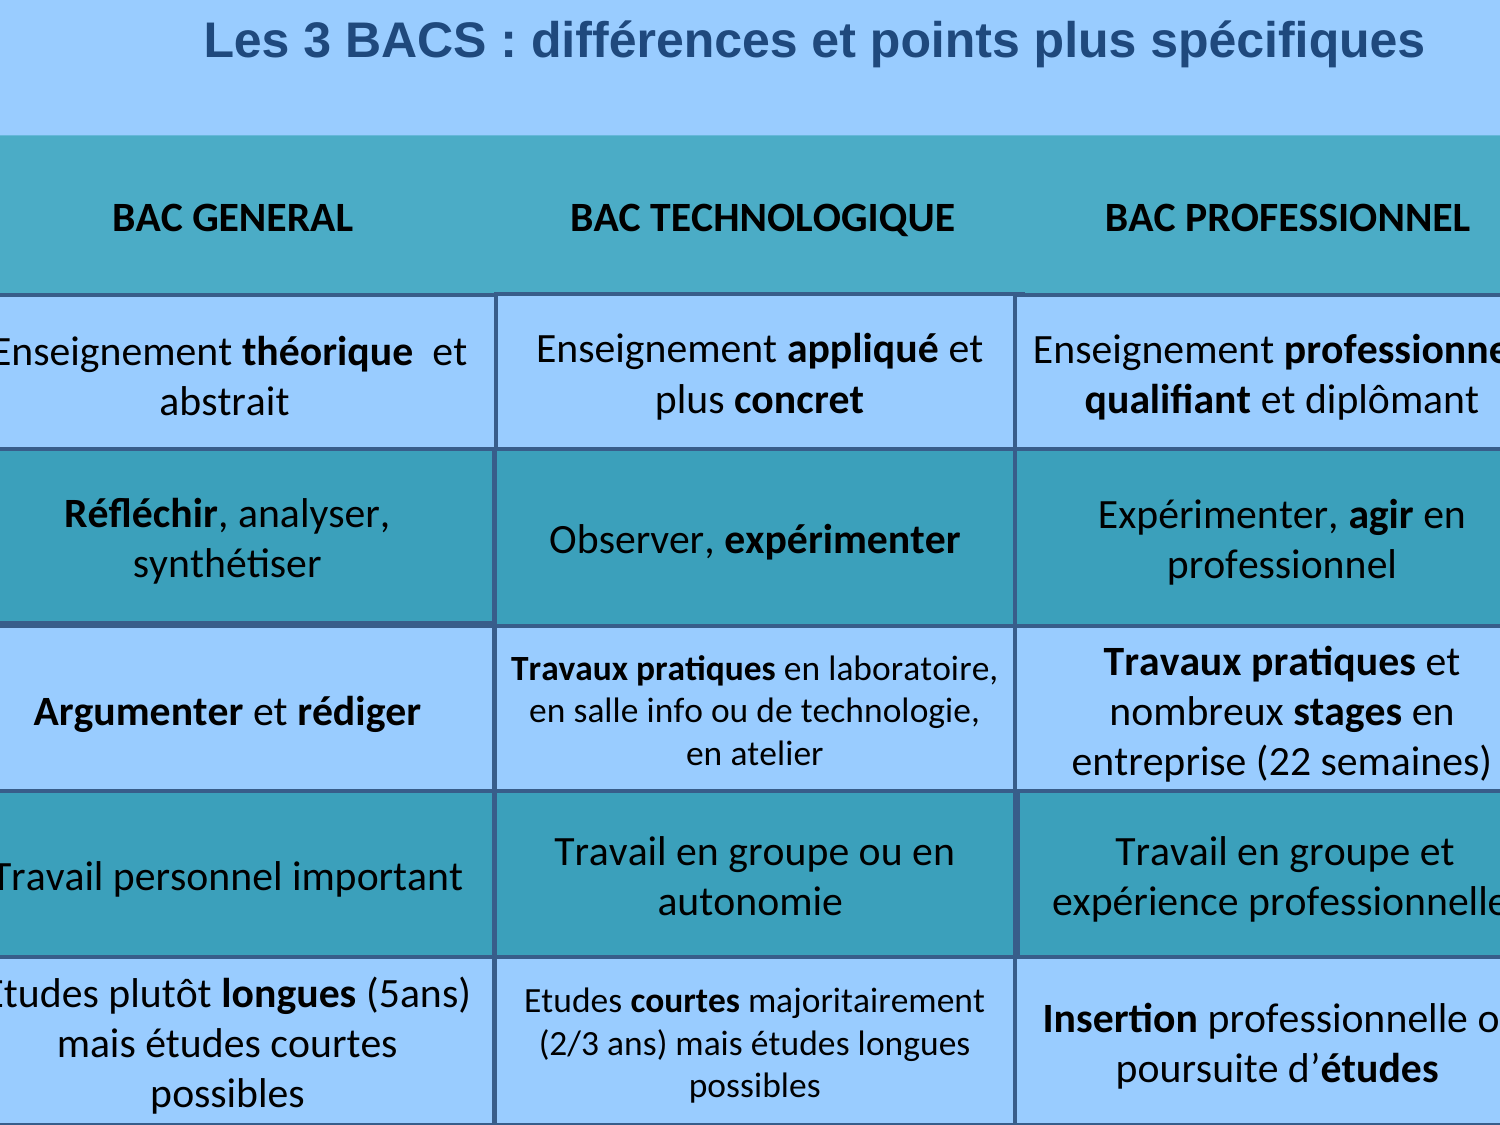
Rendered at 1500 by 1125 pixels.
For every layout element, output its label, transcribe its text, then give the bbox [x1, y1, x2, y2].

table_header BAC TECHNOLOGIQUE [502, 136, 1023, 293]
text_box Travail personnel important [0, 791, 494, 957]
text_box Expérimenter, agir en professionnel [1015, 448, 1500, 626]
text_box Travaux pratiques et nombreux stages en entreprise (22 semaines) [1015, 626, 1500, 792]
table_header BAC GENERAL [0, 136, 502, 293]
text_box Etudes courtes majoritairement (2/3 ans) mais études longues possibles [494, 957, 1015, 1125]
text_box Enseignement professionnel, qualifiant et diplômant [1015, 295, 1500, 448]
text_box Enseignement théorique et abstrait [0, 295, 496, 448]
text_box Travaux pratiques en laboratoire, en salle info ou de technologie, en atelier [494, 626, 1015, 791]
text_box Travail en groupe et expérience professionnelle [1018, 791, 1500, 957]
text_box Observer, expérimenter [494, 448, 1015, 626]
table_header BAC PROFESSIONNEL [1023, 136, 1500, 293]
text_box Enseignement appliqué et plus concret [496, 293, 1024, 448]
text_box Travail en groupe ou en autonomie [494, 791, 1016, 957]
text_box Insertion professionnelle ou poursuite d’études [1015, 956, 1500, 1125]
text_box Argumenter et rédiger [0, 626, 494, 791]
text_box Etudes plutôt longues (5ans) mais études courtes possibles [0, 957, 494, 1125]
text_box Réfléchir, analyser, synthétiser [0, 448, 494, 623]
text_box Les 3 BACS : différences et points plus spécifiques [0, 0, 1500, 136]
